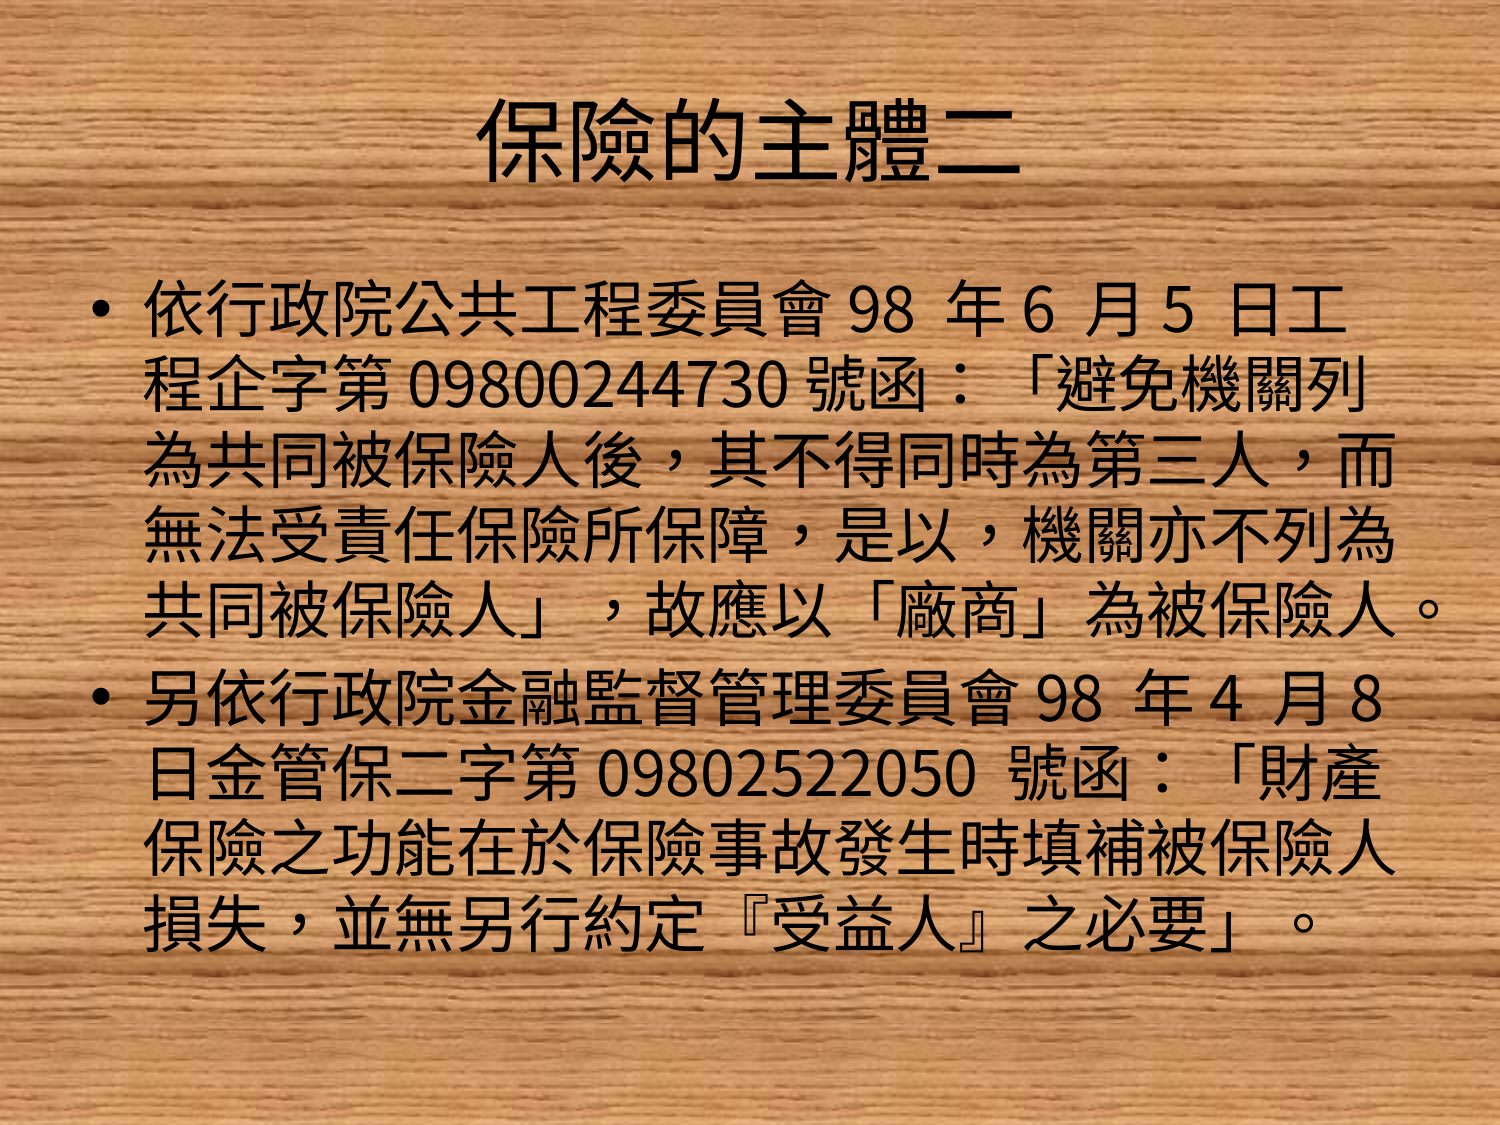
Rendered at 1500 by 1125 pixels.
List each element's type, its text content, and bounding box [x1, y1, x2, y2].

title 保險的主體二 [75, 45, 1425, 233]
list 依行政院公共工程委員會98 年6 月5 日工程企字第09800244730號函：「避免機關列為共同被保險人後，其不得同時為第三人，而無法受責任保險所保障，是以，機關亦不列為共同被保險人」，故應以「廠商」為被保險人。 另依行政院金融監督管理委員會98 年4 月8日金管保二字第09802522050 號函：「財產保險之功能在於保險事故發生時填補被保險人損失，並無另行約定『受益人』之必要」。 [75, 262, 1425, 1005]
picture [0, 0, 1500, 1125]
